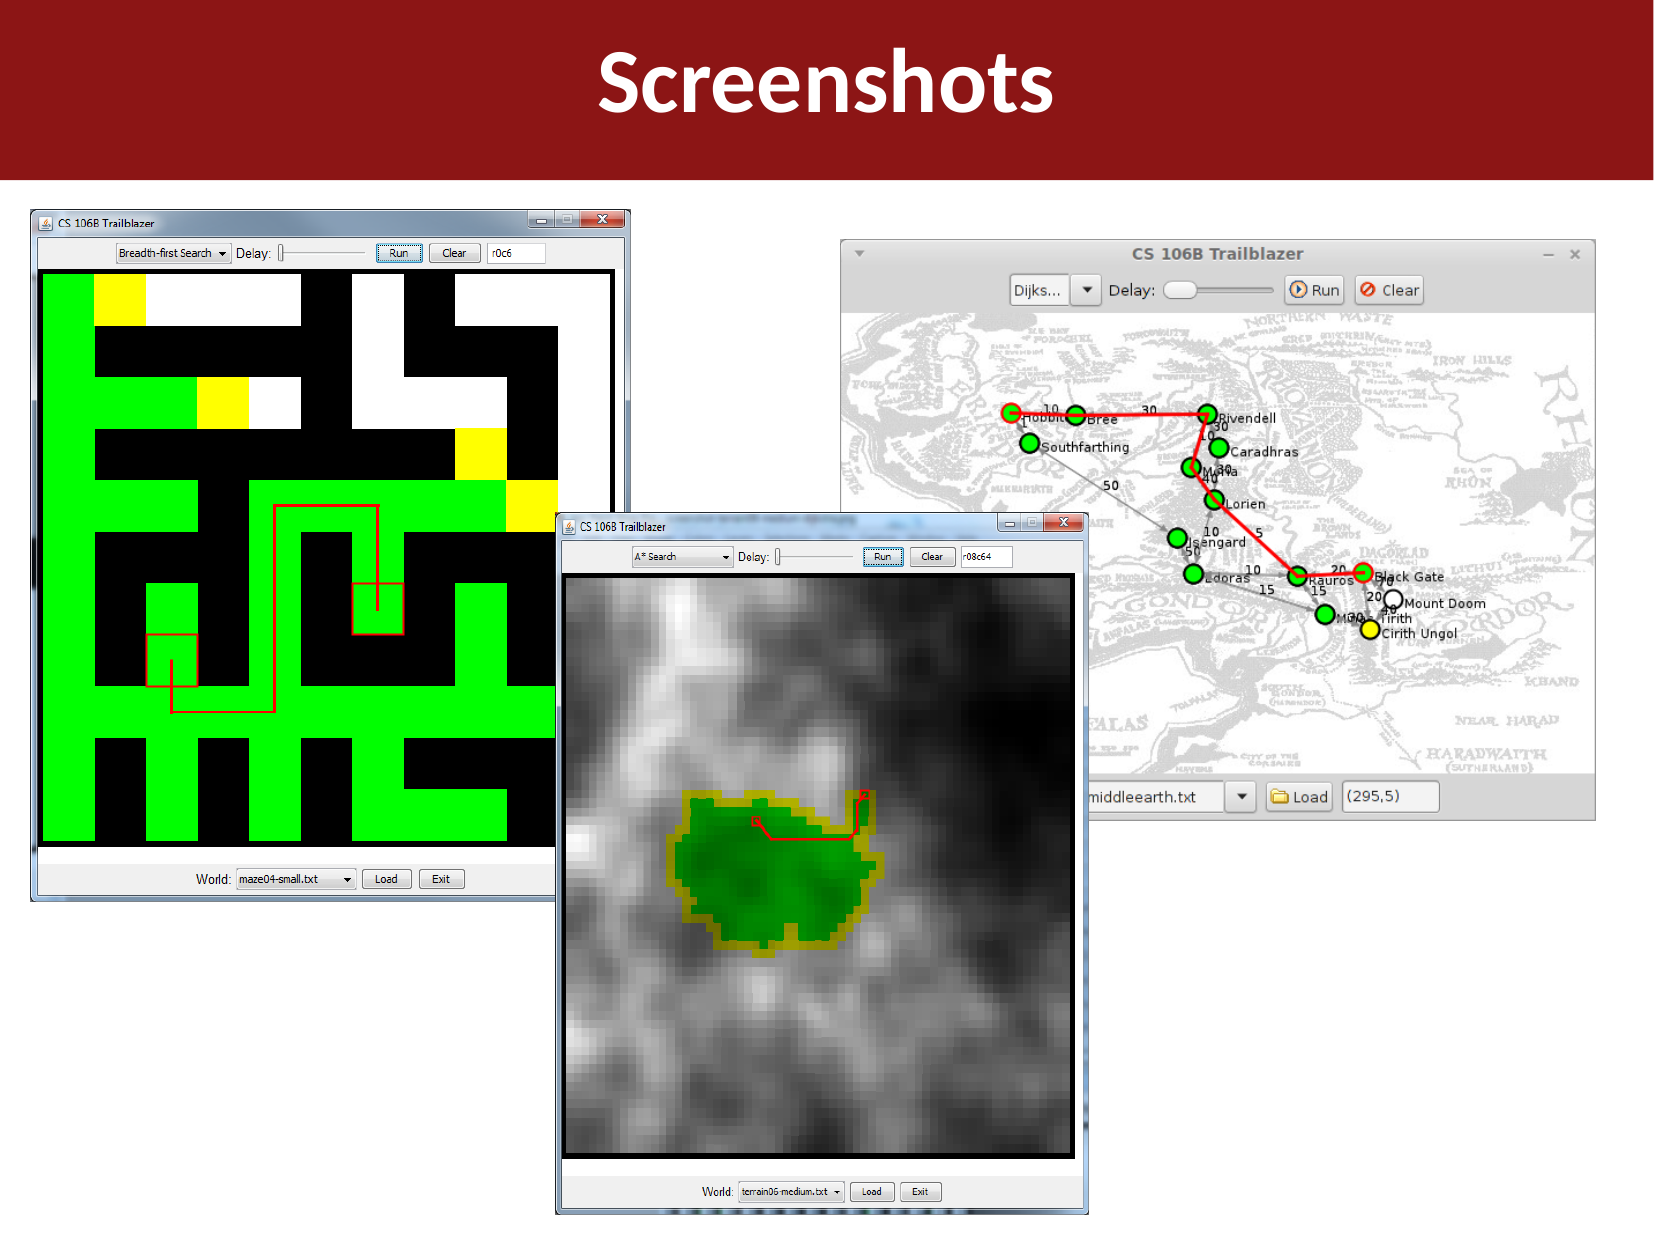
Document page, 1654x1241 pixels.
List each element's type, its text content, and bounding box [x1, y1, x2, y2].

title Screenshots [0, 0, 1654, 181]
picture [30, 209, 1596, 1216]
